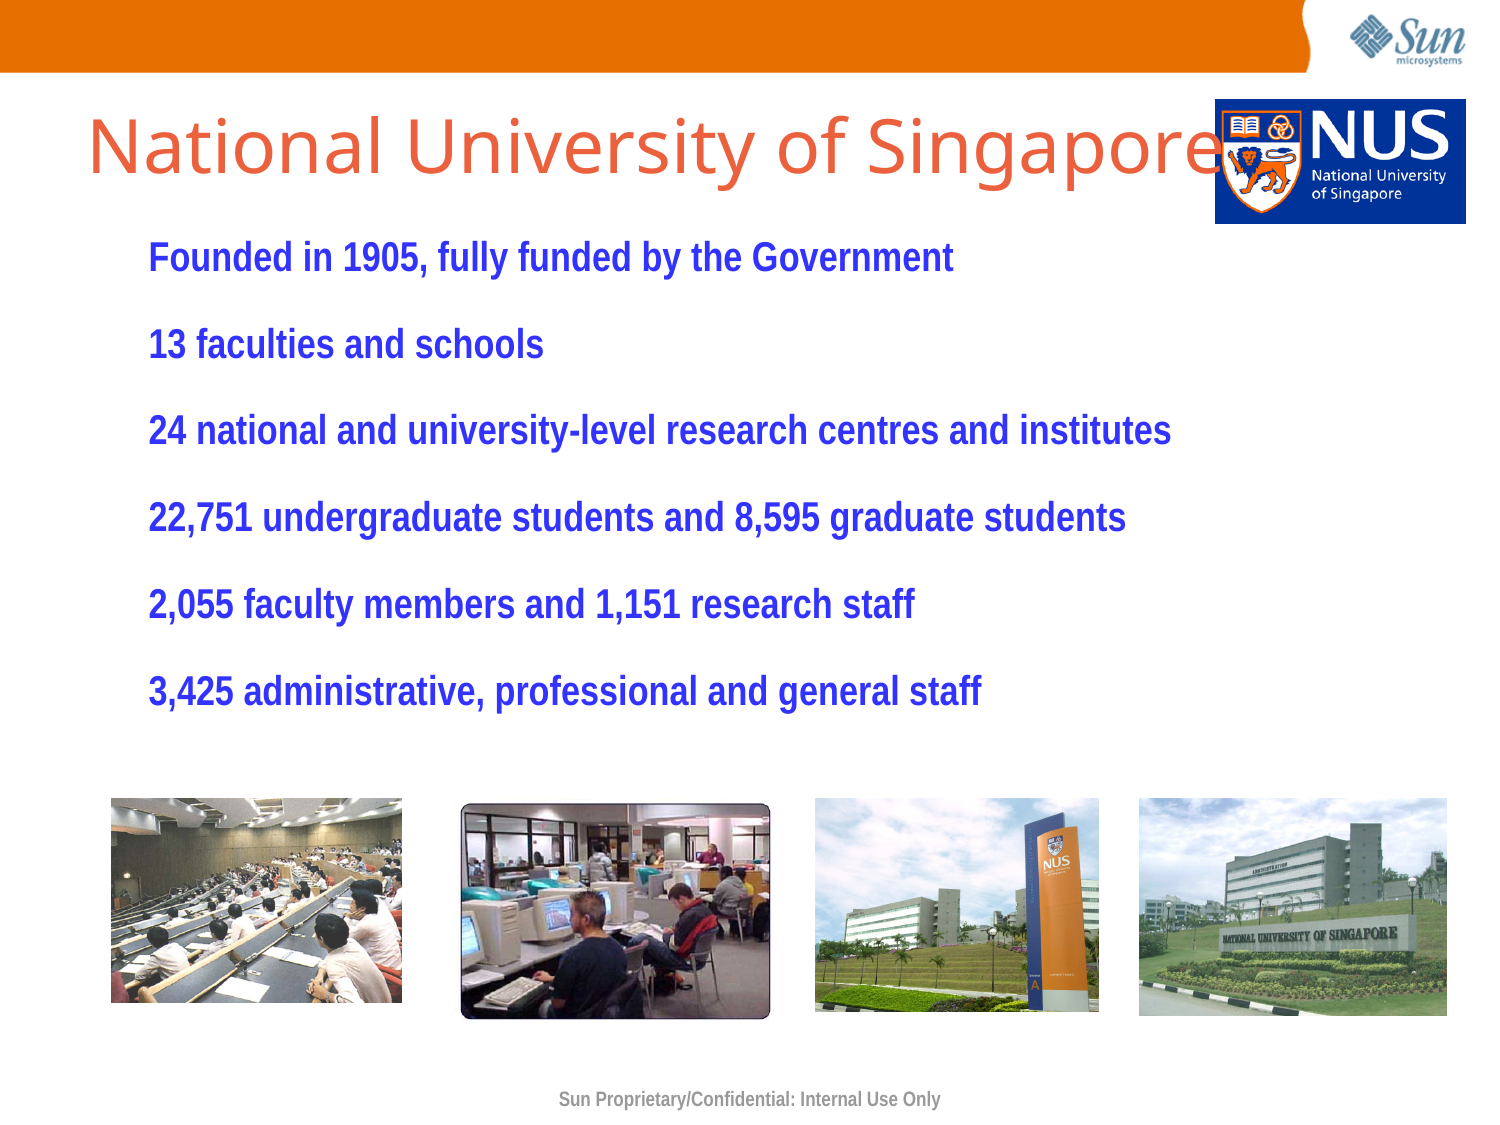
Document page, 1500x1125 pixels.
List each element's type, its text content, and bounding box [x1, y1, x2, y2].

text_box Founded in 1905, fully funded by the Government 13 faculties and schools 24 national and university-level research centres and institutes 22,751 undergraduate students and 8,595 graduate students 2,055 faculty members and 1,151 research staff 3,425 administrative, professional and general staff [58, 201, 1447, 809]
picture [815, 798, 1099, 1012]
picture [1139, 798, 1447, 1016]
picture [454, 798, 774, 1023]
text_box National University of Singapore [86, 104, 1159, 191]
picture [1215, 99, 1466, 224]
picture [111, 798, 402, 1003]
picture [0, 0, 1500, 75]
